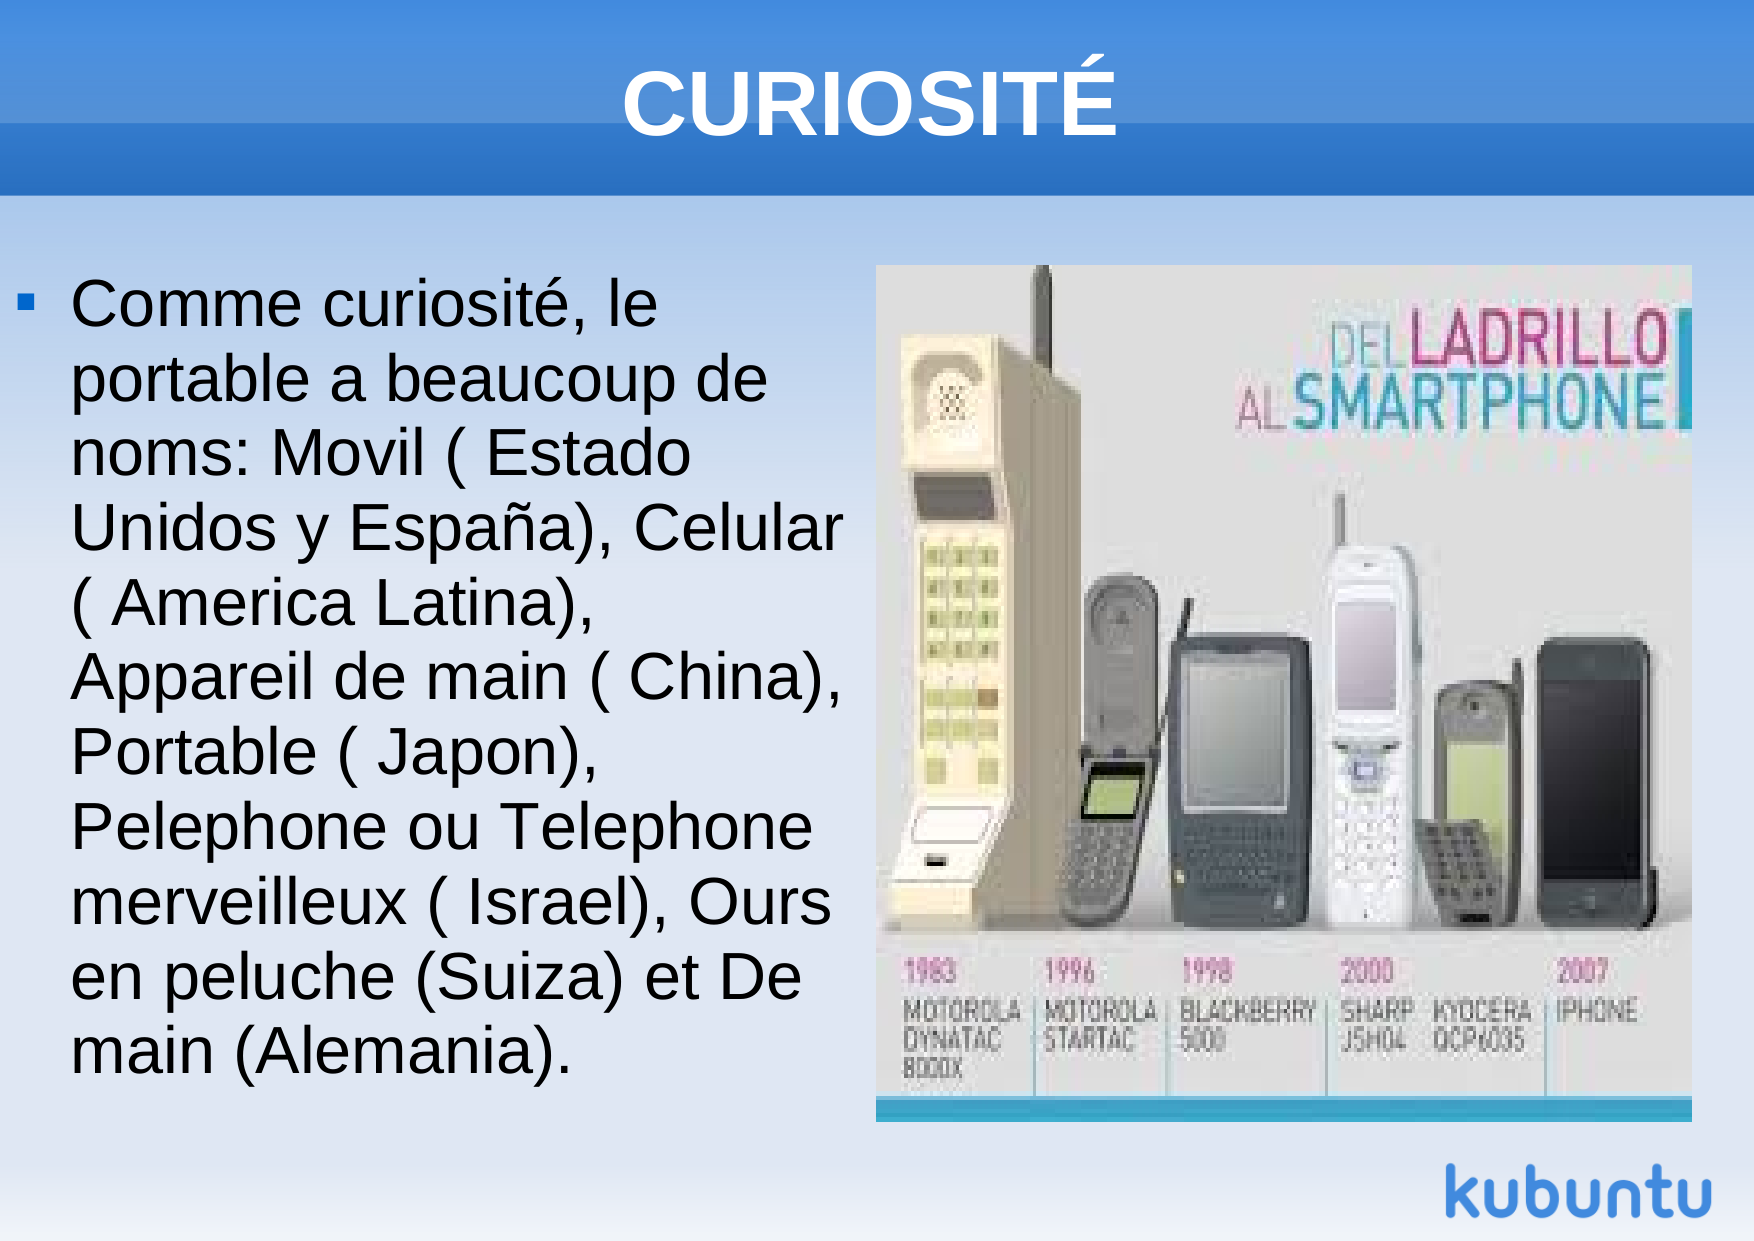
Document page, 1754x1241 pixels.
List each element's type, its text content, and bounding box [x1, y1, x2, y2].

list Comme curiosité, le portable a beaucoup de noms: Movil ( Estado Unidos y España), Celular ( America Latina), Appareil de main ( China), Portable ( Japon), Pelephone ou Telephone merveilleux ( Israel), Ours en peluche (Suiza) et De main (Alemania). [0, 265, 846, 1193]
title CURIOSITÉ [81, 0, 1660, 208]
picture [0, 0, 1754, 1241]
